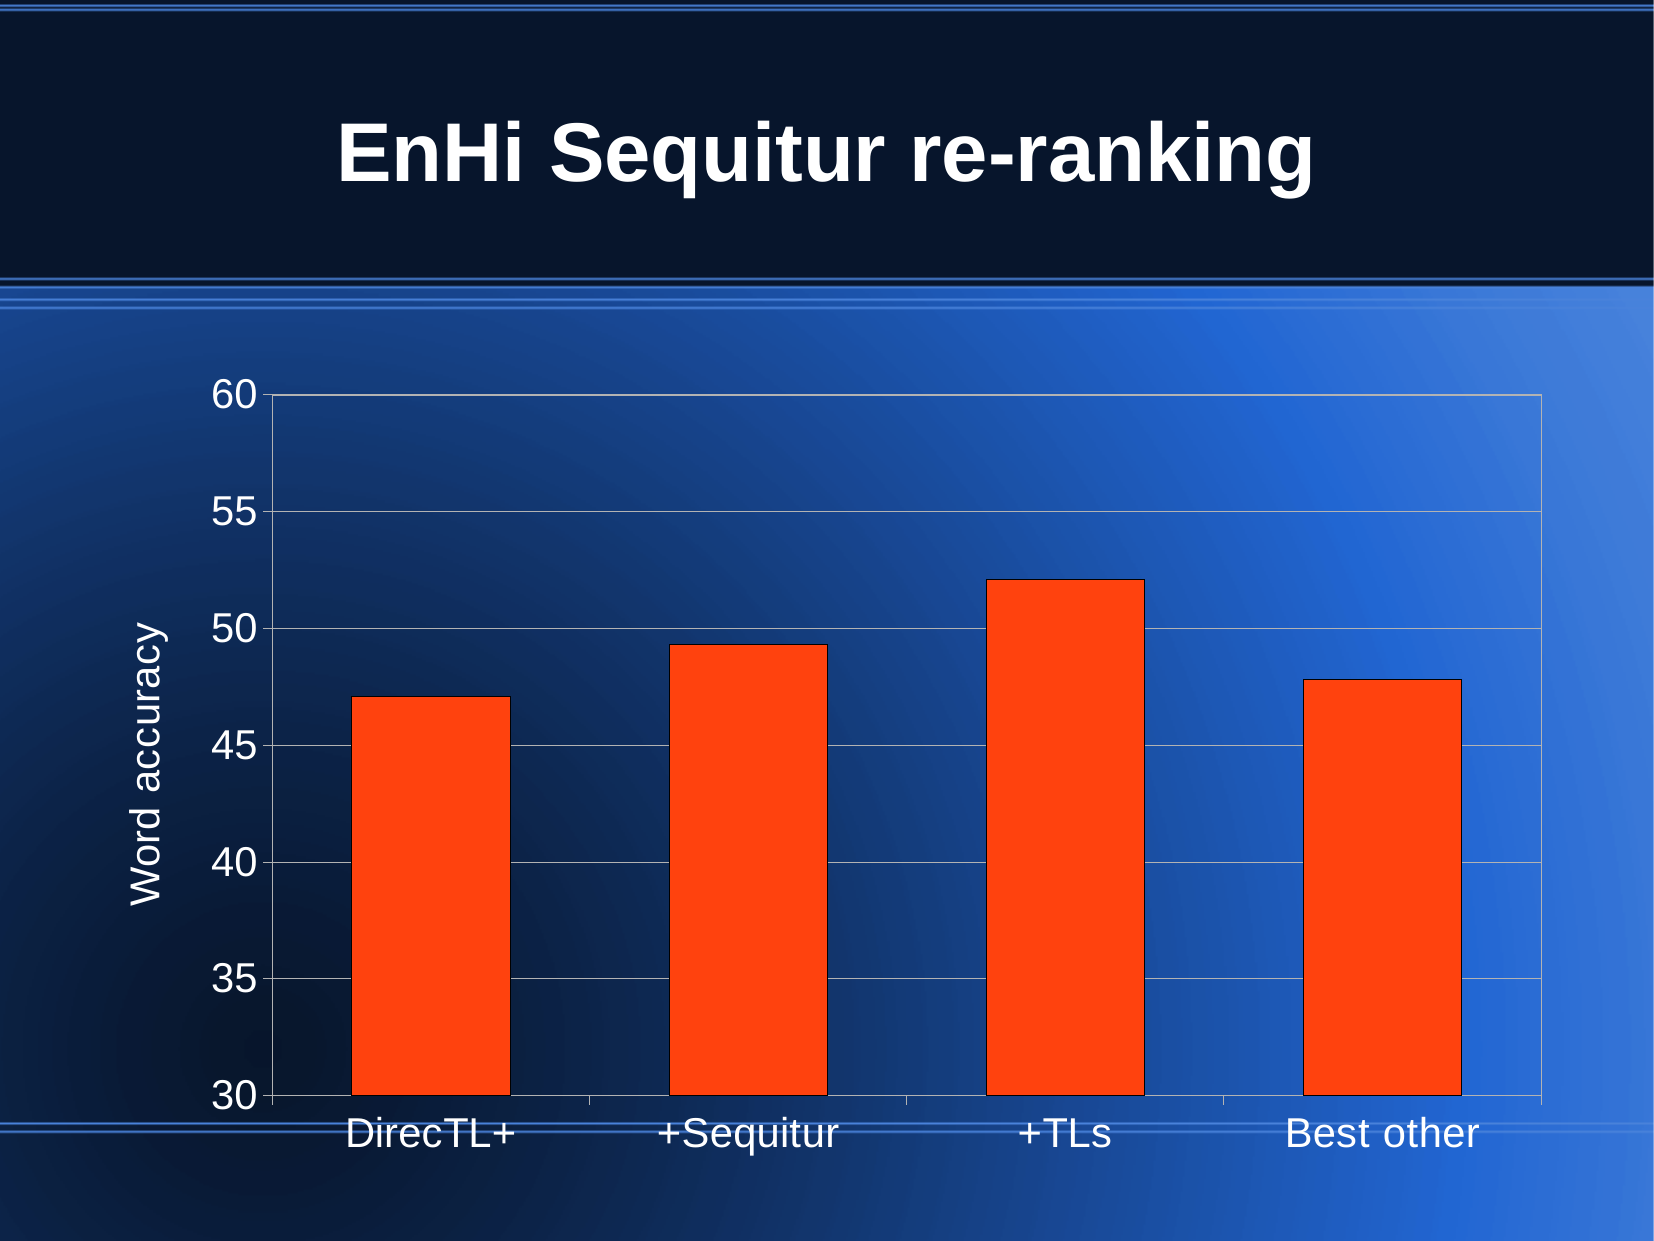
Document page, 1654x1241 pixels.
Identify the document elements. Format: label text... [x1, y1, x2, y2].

picture [0, 0, 1654, 1241]
title EnHi Sequitur re-ranking [82, 49, 1571, 257]
chart [82, 355, 1571, 1174]
